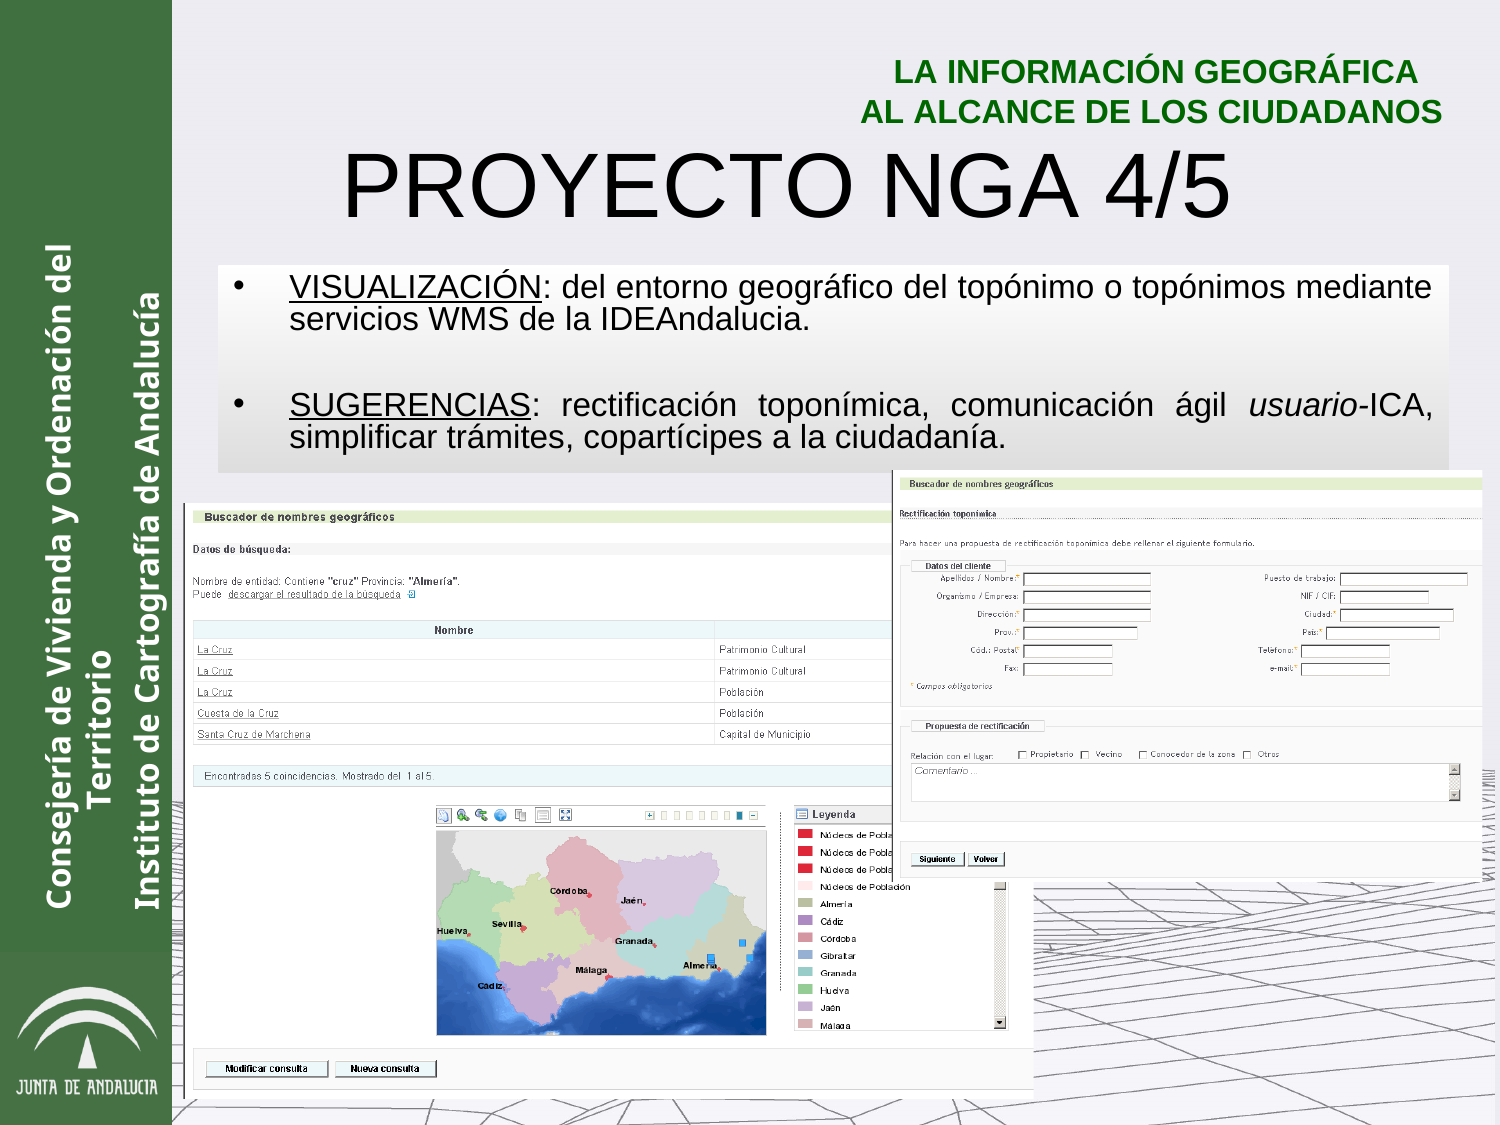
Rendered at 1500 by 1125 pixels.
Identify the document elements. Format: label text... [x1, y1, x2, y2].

picture [172, 0, 1500, 1125]
list VISUALIZACIÓN: del entorno geográfico del topónimo o topónimos mediante servicios WMS de la IDEAndalucia. SUGERENCIAS: rectificación toponímica, comunicación ágil usuario-ICA, simplificar trámites, copartícipes a la ciudadanía. [218, 265, 1449, 473]
title PROYECTO NGA 4/5 [112, 126, 1463, 258]
